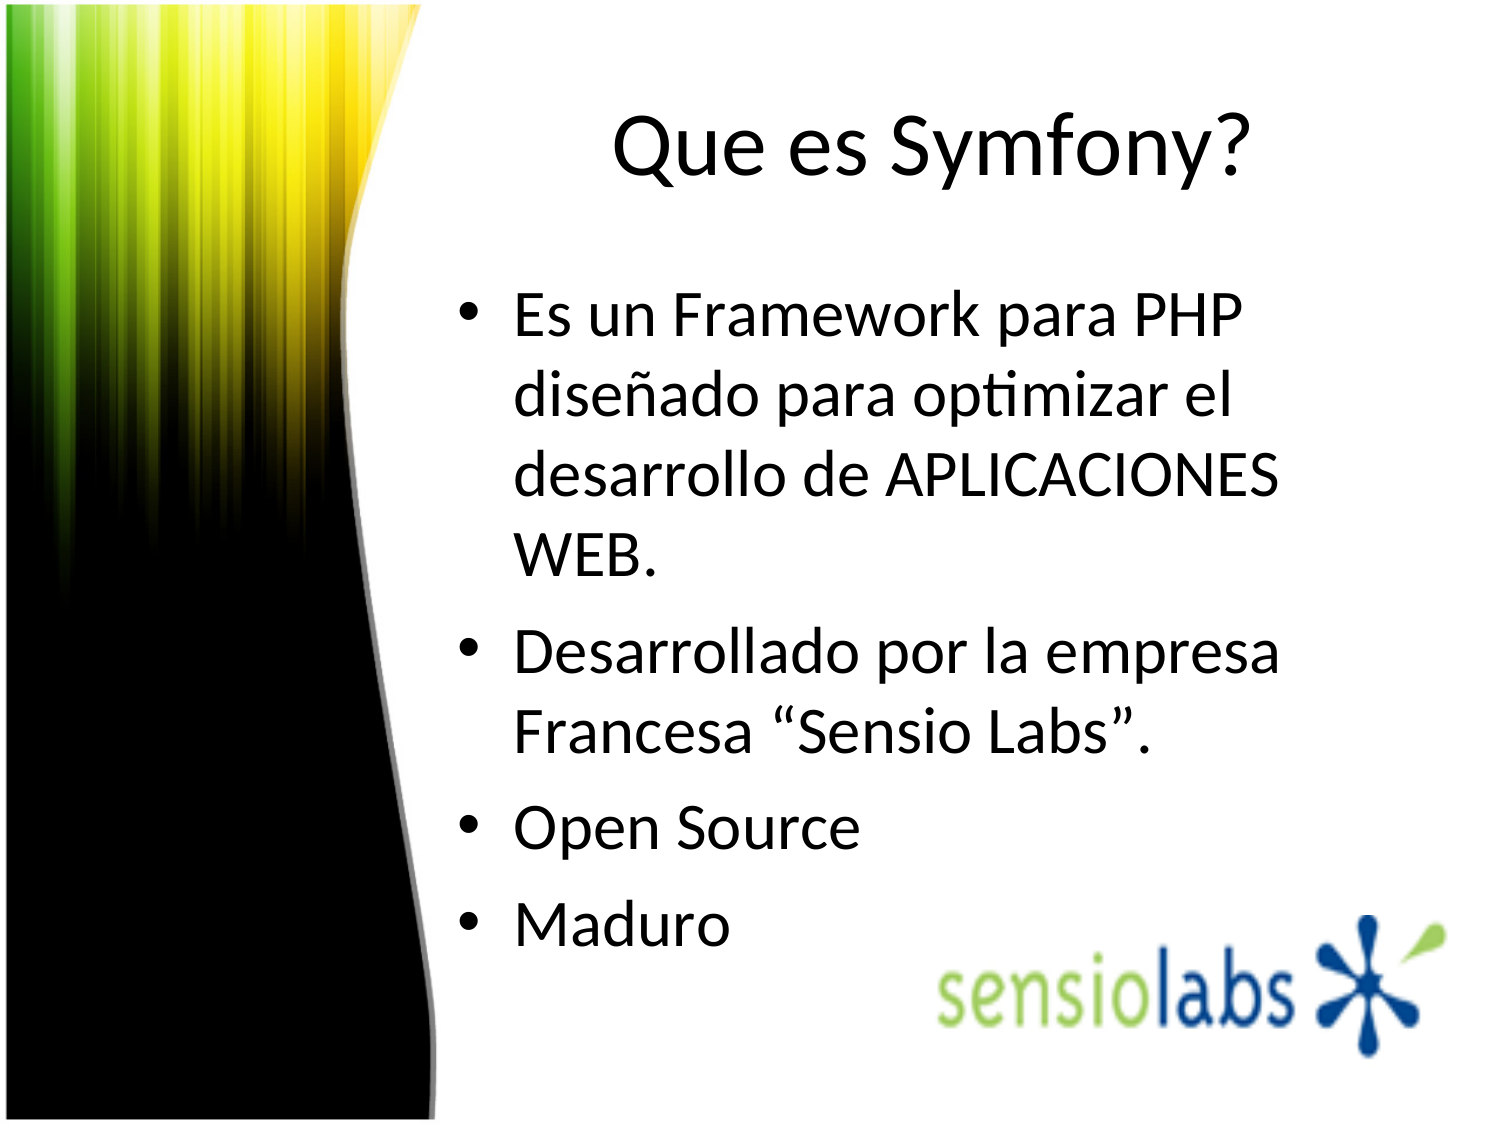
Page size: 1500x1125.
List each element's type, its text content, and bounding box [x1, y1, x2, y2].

list Es un Framework para PHP diseñado para optimizar el desarrollo de APLICACIONES WEB. Desarrollado por la empresa Francesa “Sensio Labs”. Open Source Maduro [442, 262, 1426, 1006]
picture [0, 0, 1500, 1125]
title Que es Symfony? [442, 20, 1426, 257]
